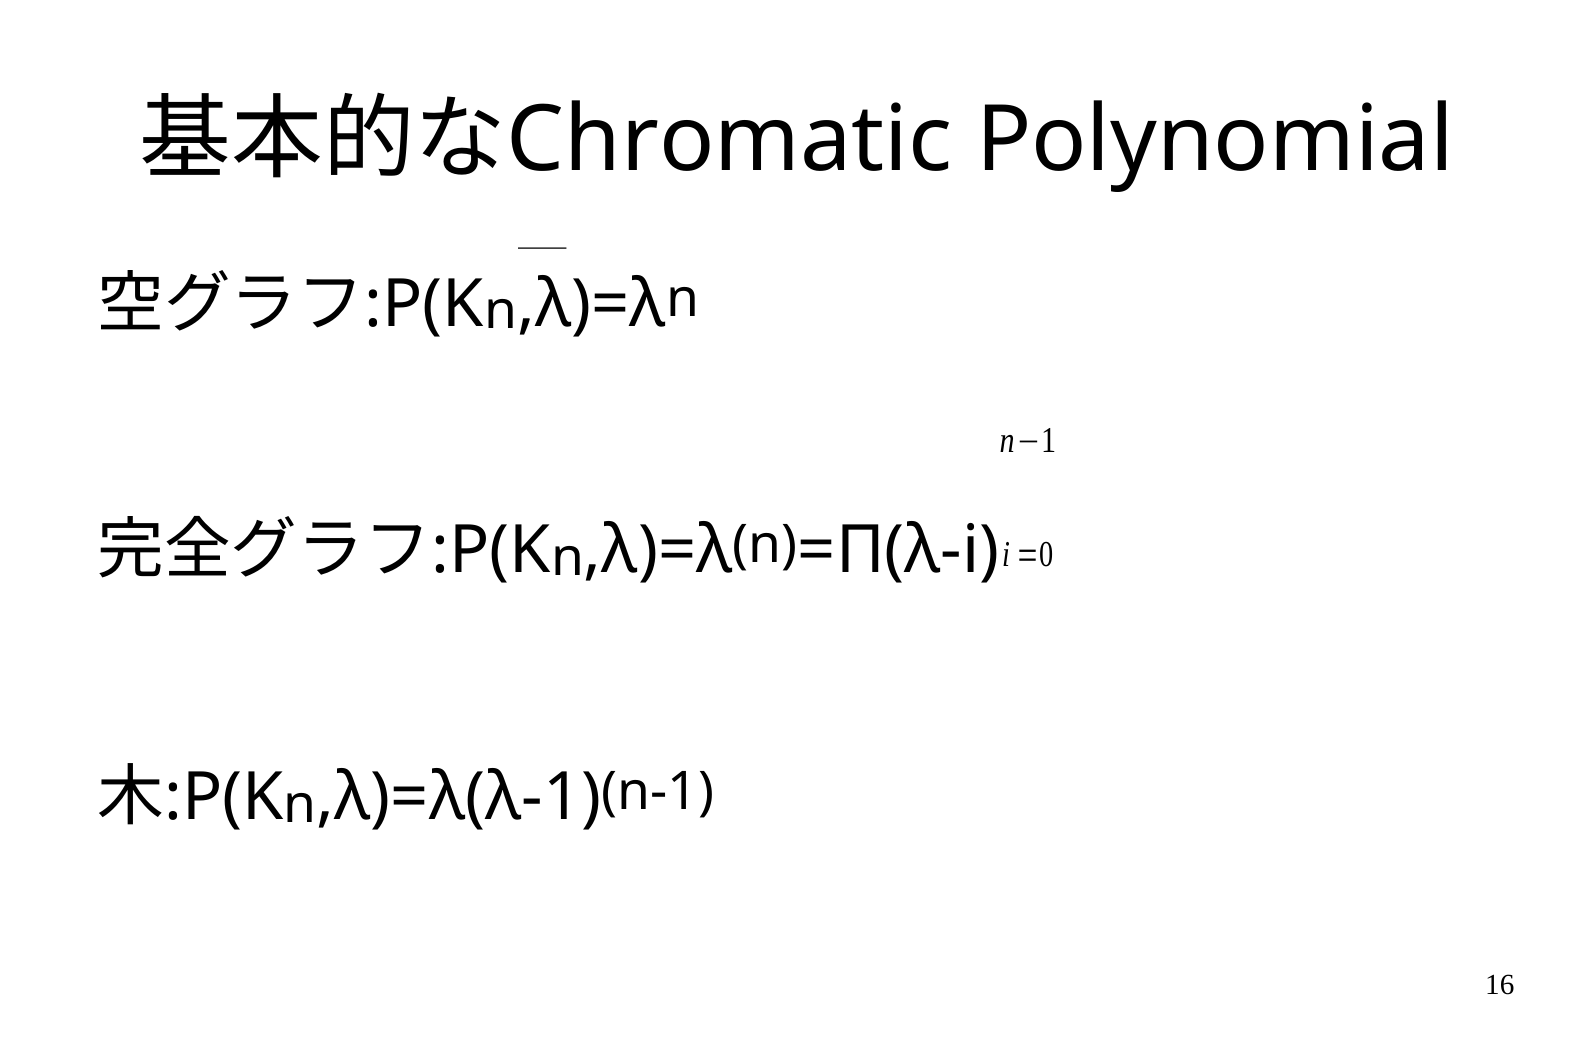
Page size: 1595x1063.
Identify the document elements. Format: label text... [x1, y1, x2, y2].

chart [992, 420, 1063, 461]
chart [503, 218, 577, 253]
chart [994, 534, 1061, 575]
title 基本的なChromatic Polynomial [79, 42, 1515, 220]
list 空グラフ:P(Kn,λ)=λn 完全グラフ:P(Kn,λ)=λ(n)=П(λ-i) 木:P(Kn,λ)=λ(λ-1)(n-1) [79, 248, 1515, 951]
